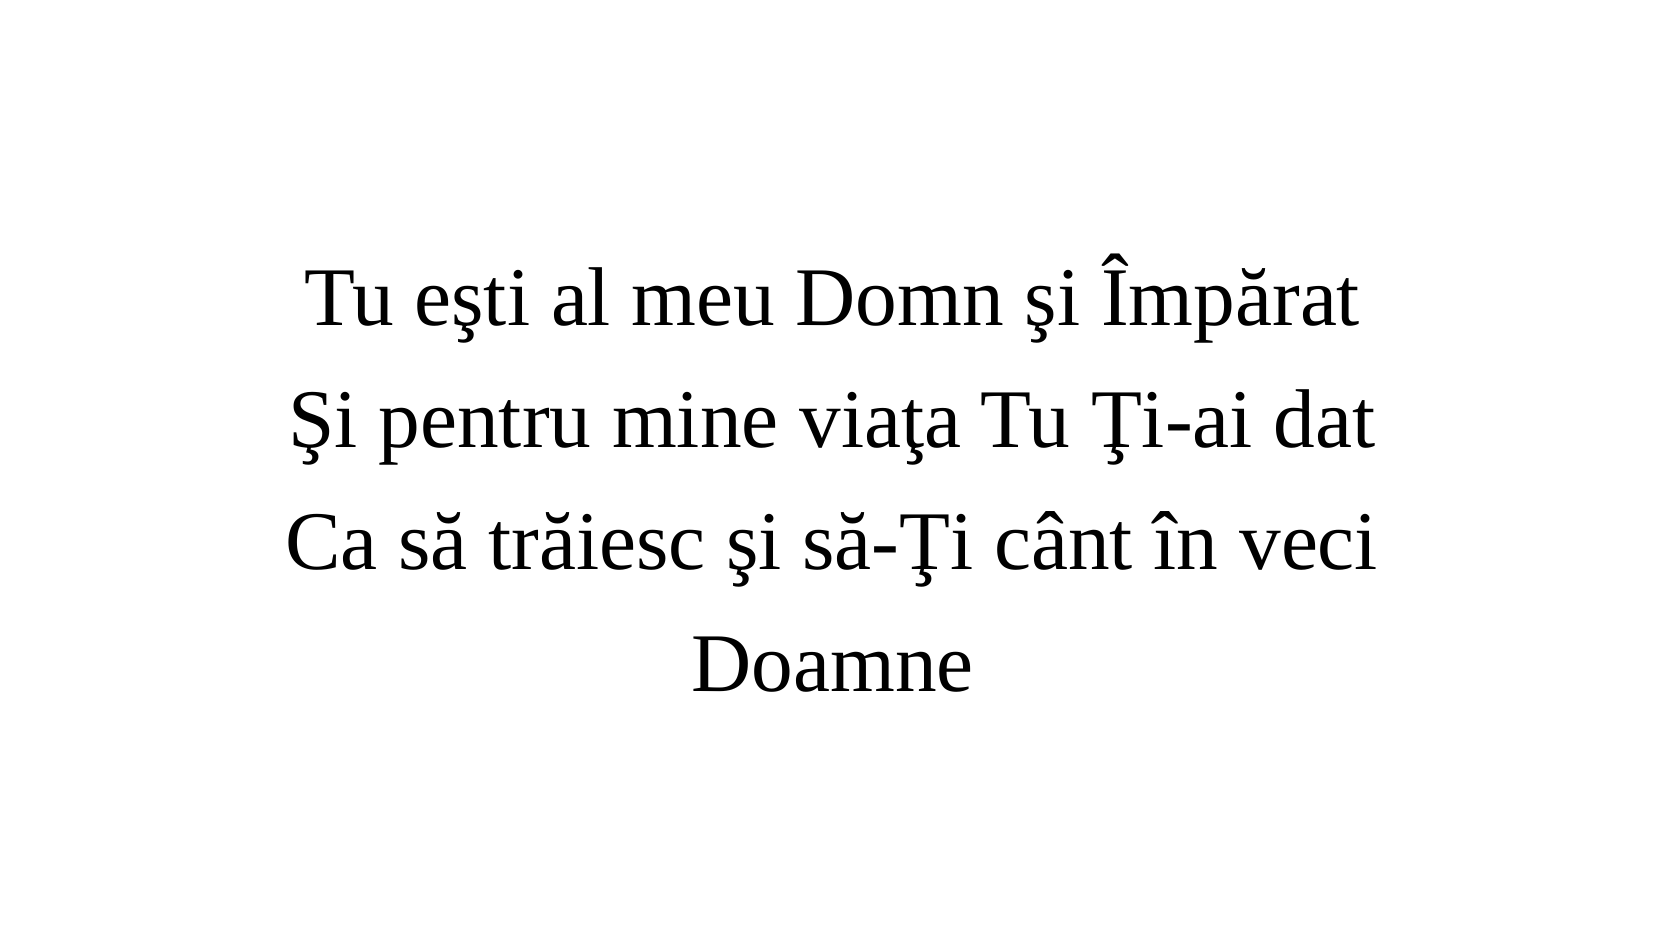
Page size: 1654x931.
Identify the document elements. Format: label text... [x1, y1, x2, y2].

subtitle Tu eşti al meu Domn şi Împărat Şi pentru mine viaţa Tu Ţi-ai dat Ca să trăiesc şi să-Ţi cânt în veci Doamne [94, 238, 1571, 712]
